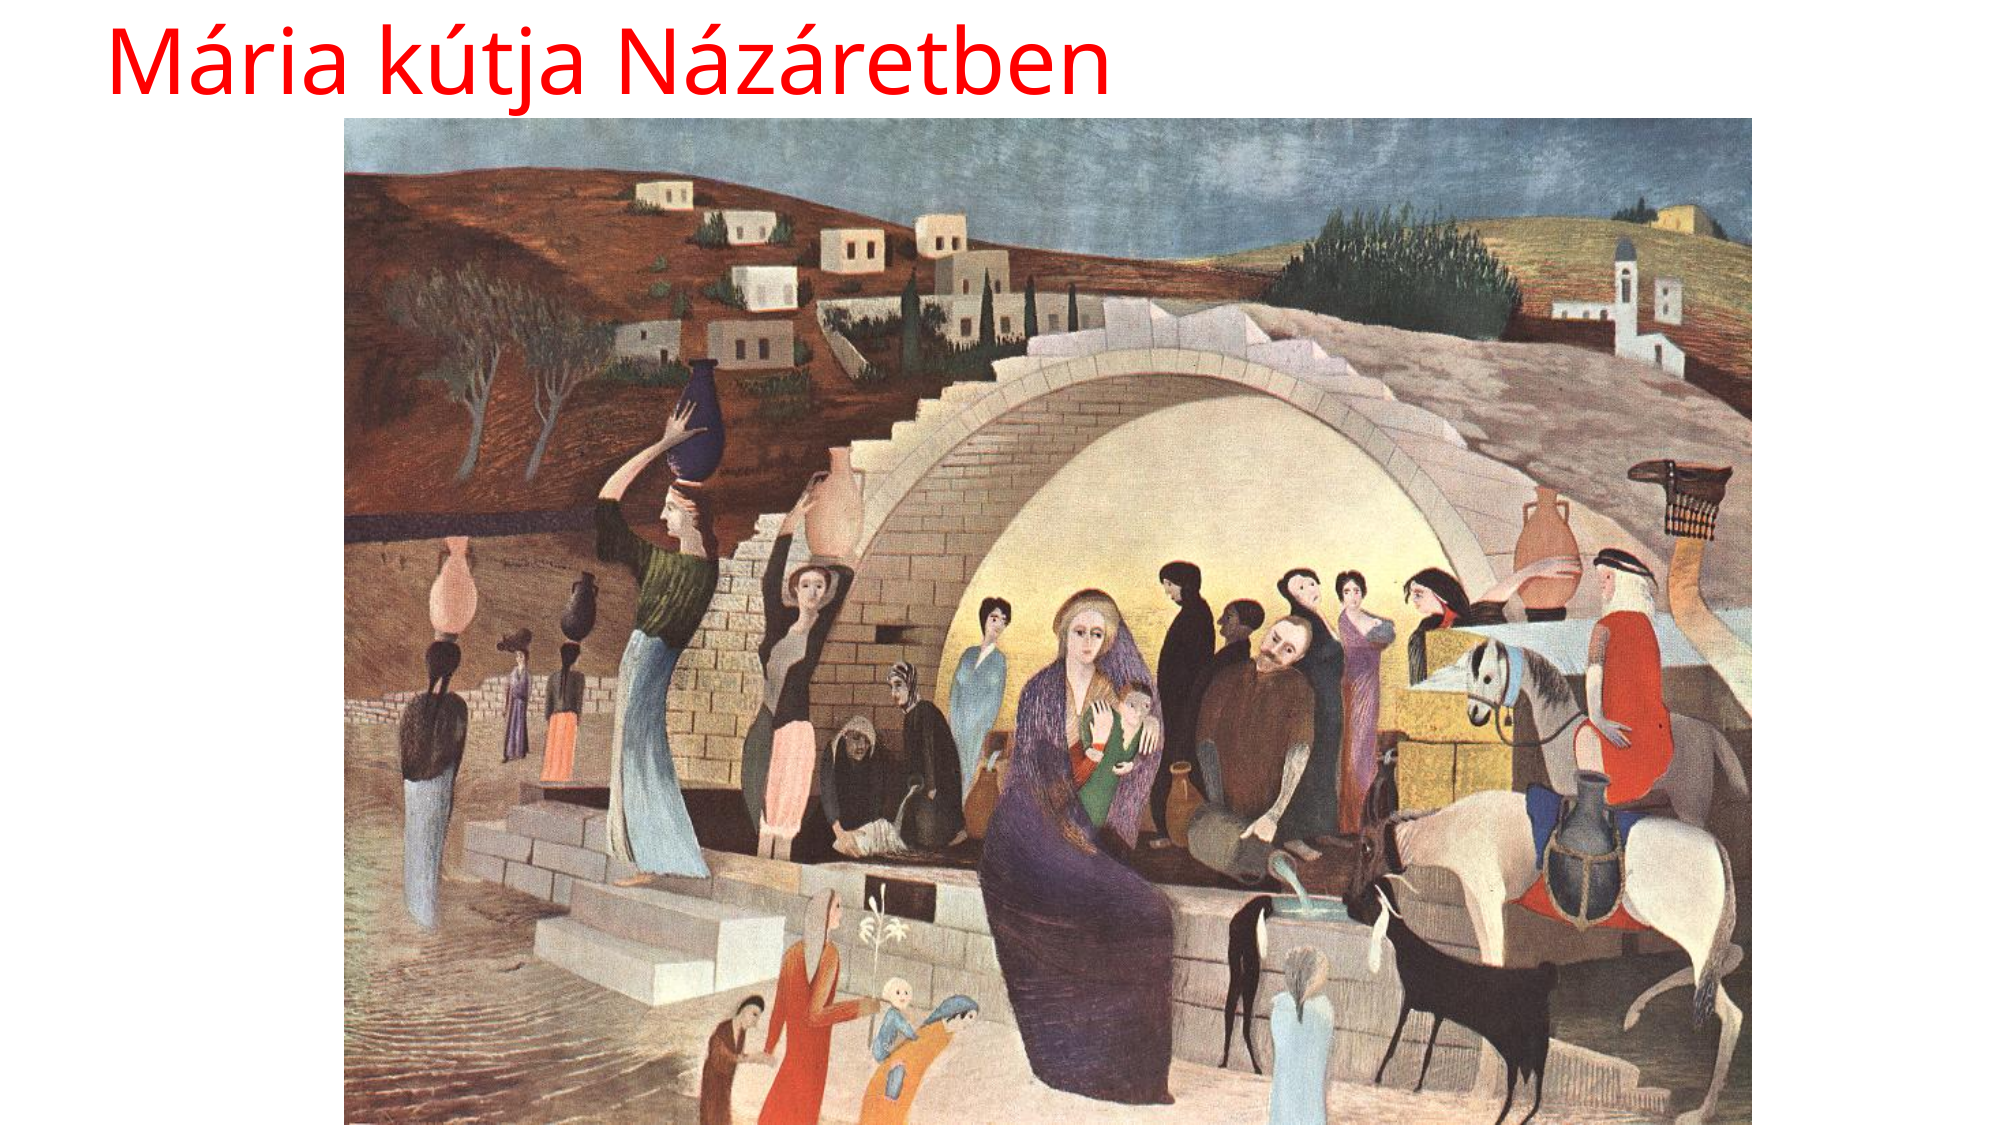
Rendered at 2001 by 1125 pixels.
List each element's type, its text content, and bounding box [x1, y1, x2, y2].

title Mária kútja Názáretben [89, 0, 1815, 174]
picture [344, 118, 1752, 1125]
